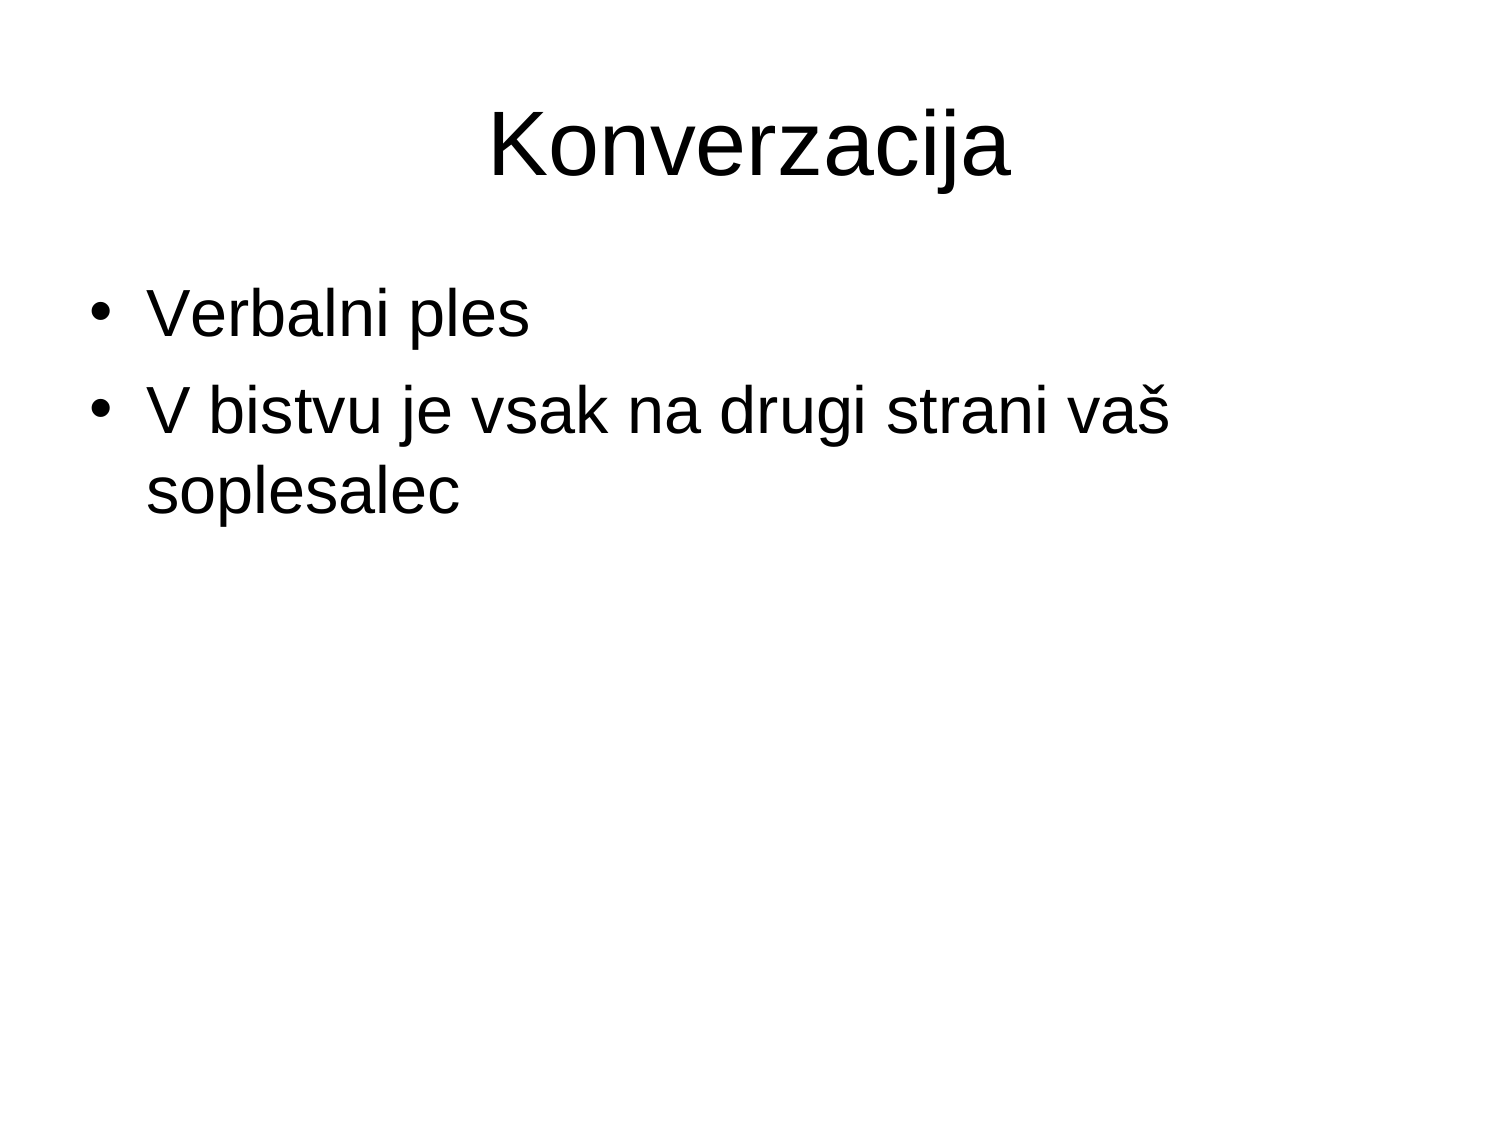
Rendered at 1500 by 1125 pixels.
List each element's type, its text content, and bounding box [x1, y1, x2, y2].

list Verbalni ples V bistvu je vsak na drugi strani vaš soplesalec [75, 262, 1426, 1006]
title Konverzacija [75, 45, 1426, 233]
